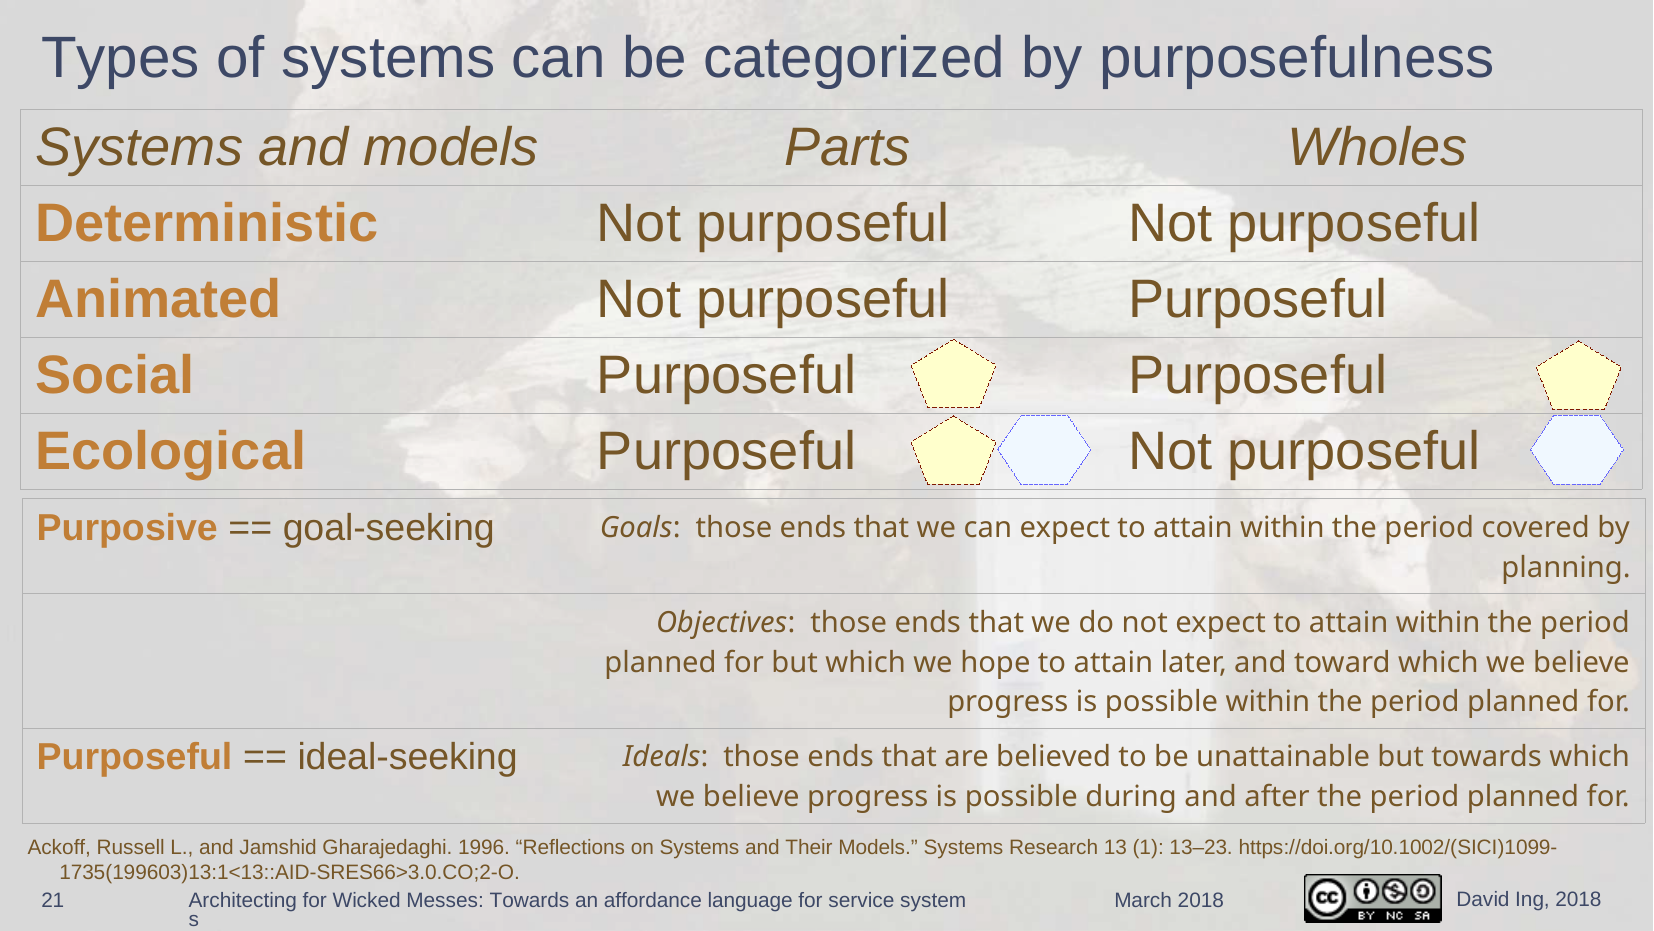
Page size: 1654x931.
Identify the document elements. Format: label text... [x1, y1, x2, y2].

table_cell [23, 594, 544, 728]
table_cell Social [21, 338, 582, 413]
table_cell Not purposeful [582, 262, 1113, 337]
table_cell Not purposeful [1113, 186, 1642, 261]
table_cell Purposeful [1113, 338, 1642, 413]
table_header Systems and models [21, 110, 582, 185]
table_cell Purposeful [582, 414, 1113, 489]
table_cell [544, 594, 581, 728]
text_box Ackoff, Russell L., and Jamshid Gharajedaghi. 1996. “Reflections on Systems and Their Models.” Systems Research 13 (1): 13–23. https://doi.org/10.1002/(SICI)1099-1735(199603)13:1<13::AID-SRES66>3.0.CO;2-O. [12, 826, 1645, 890]
table_cell Deterministic [21, 186, 582, 261]
table_header Parts [582, 110, 1113, 185]
table_cell Ecological [21, 414, 582, 489]
text_box [911, 339, 997, 408]
text_box Solving for the optimal Problem solution involves analysis, research employing quantitative methods seeking optimal outcomes. Unfortunately, as conditions change, problems frequently do not remain solved or resolved but reappear, and usually in more complex forms. Furthermore, every solution and resolution generates new problems, ones that tend to be more complex than the ones solved or resolved. [0, 0, 1653, 931]
table_header Wholes [1113, 110, 1642, 185]
text_box [1536, 340, 1622, 410]
table_cell Animated [21, 262, 582, 337]
table_cell Purposeful == ideal-seeking [23, 729, 544, 823]
picture [1304, 890, 1442, 923]
table_header Goals: those ends that we can expect to attain within the period covered by planning. [581, 499, 1645, 593]
text_box [910, 415, 996, 485]
table_cell Purposeful [1113, 262, 1642, 337]
table_header [544, 499, 581, 593]
text_box [1530, 415, 1624, 485]
table_header Purposive == goal-seeking [23, 499, 544, 593]
table_cell [544, 729, 581, 823]
title Types of systems can be categorized by purposefulness [41, 30, 1613, 109]
text_box [997, 415, 1091, 485]
table_cell Not purposeful [1113, 414, 1642, 489]
table_cell Not purposeful [582, 186, 1113, 261]
table_cell Objectives: those ends that we do not expect to attain within the period planned for but which we hope to attain later, and toward which we believe progress is possible within the period planned for. [581, 594, 1645, 728]
table_cell Purposeful [582, 338, 1113, 413]
table_cell Ideals: those ends that are believed to be unattainable but towards which we believe progress is possible during and after the period planned for. [581, 729, 1645, 823]
